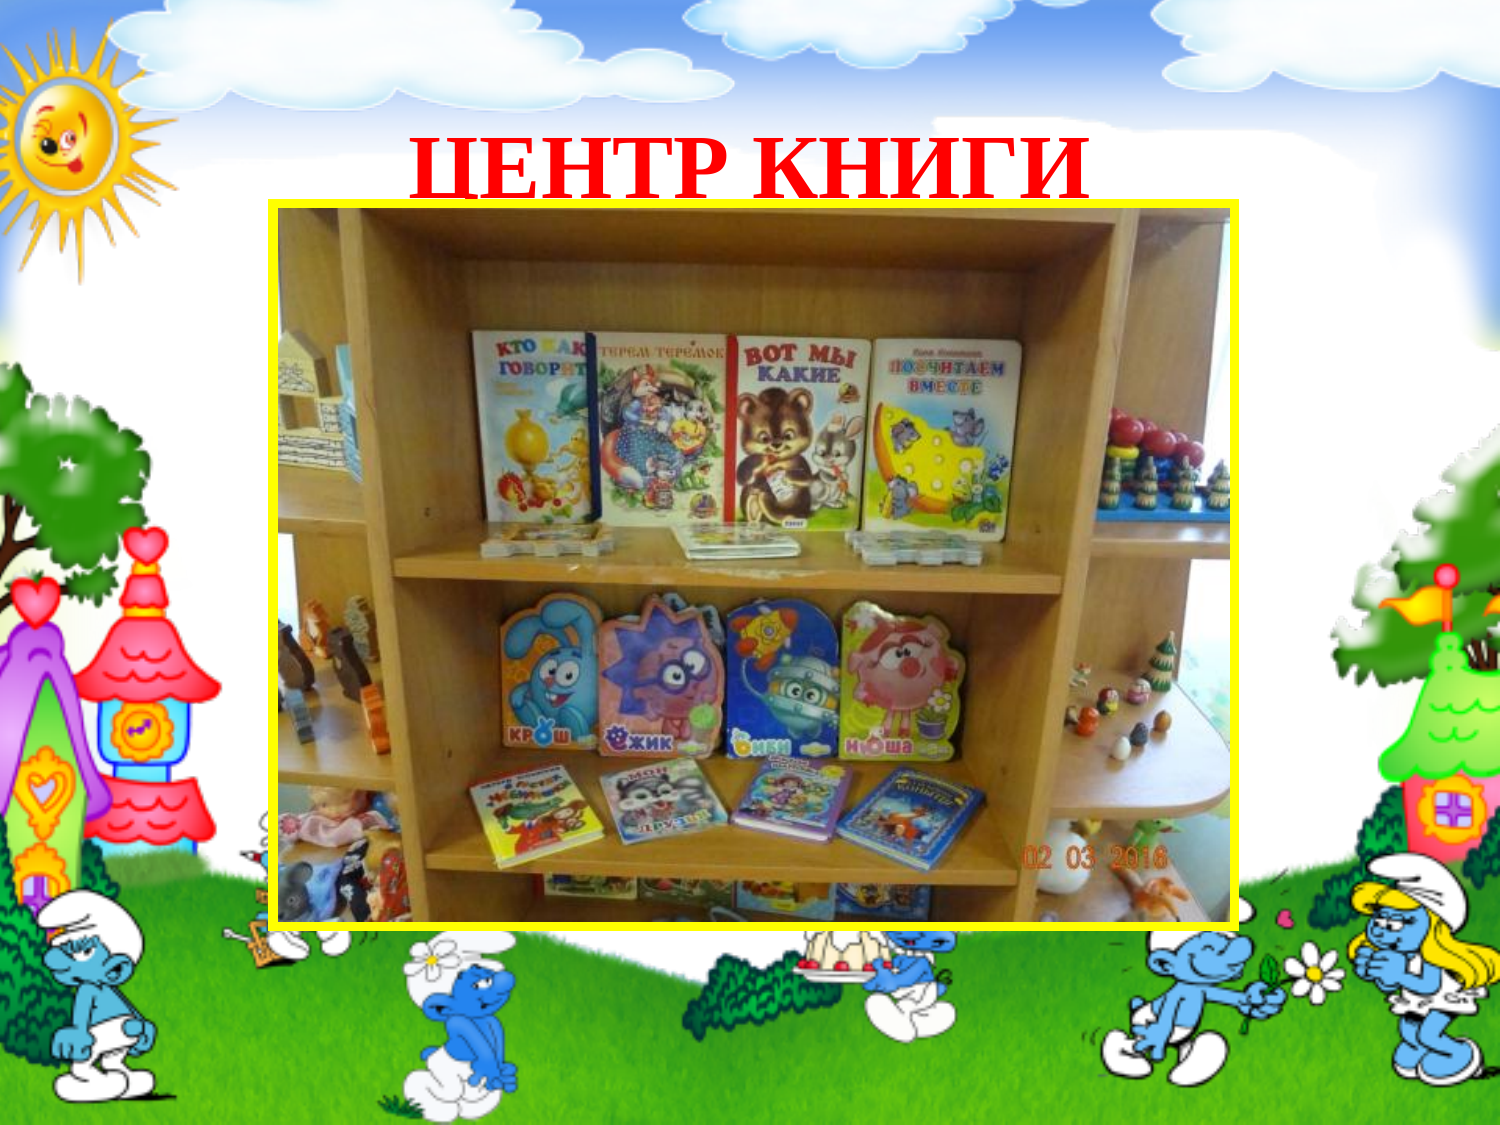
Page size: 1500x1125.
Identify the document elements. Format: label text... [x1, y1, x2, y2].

picture [277, 208, 1230, 923]
title ЦЕНТР КНИГИ [103, 59, 1397, 278]
